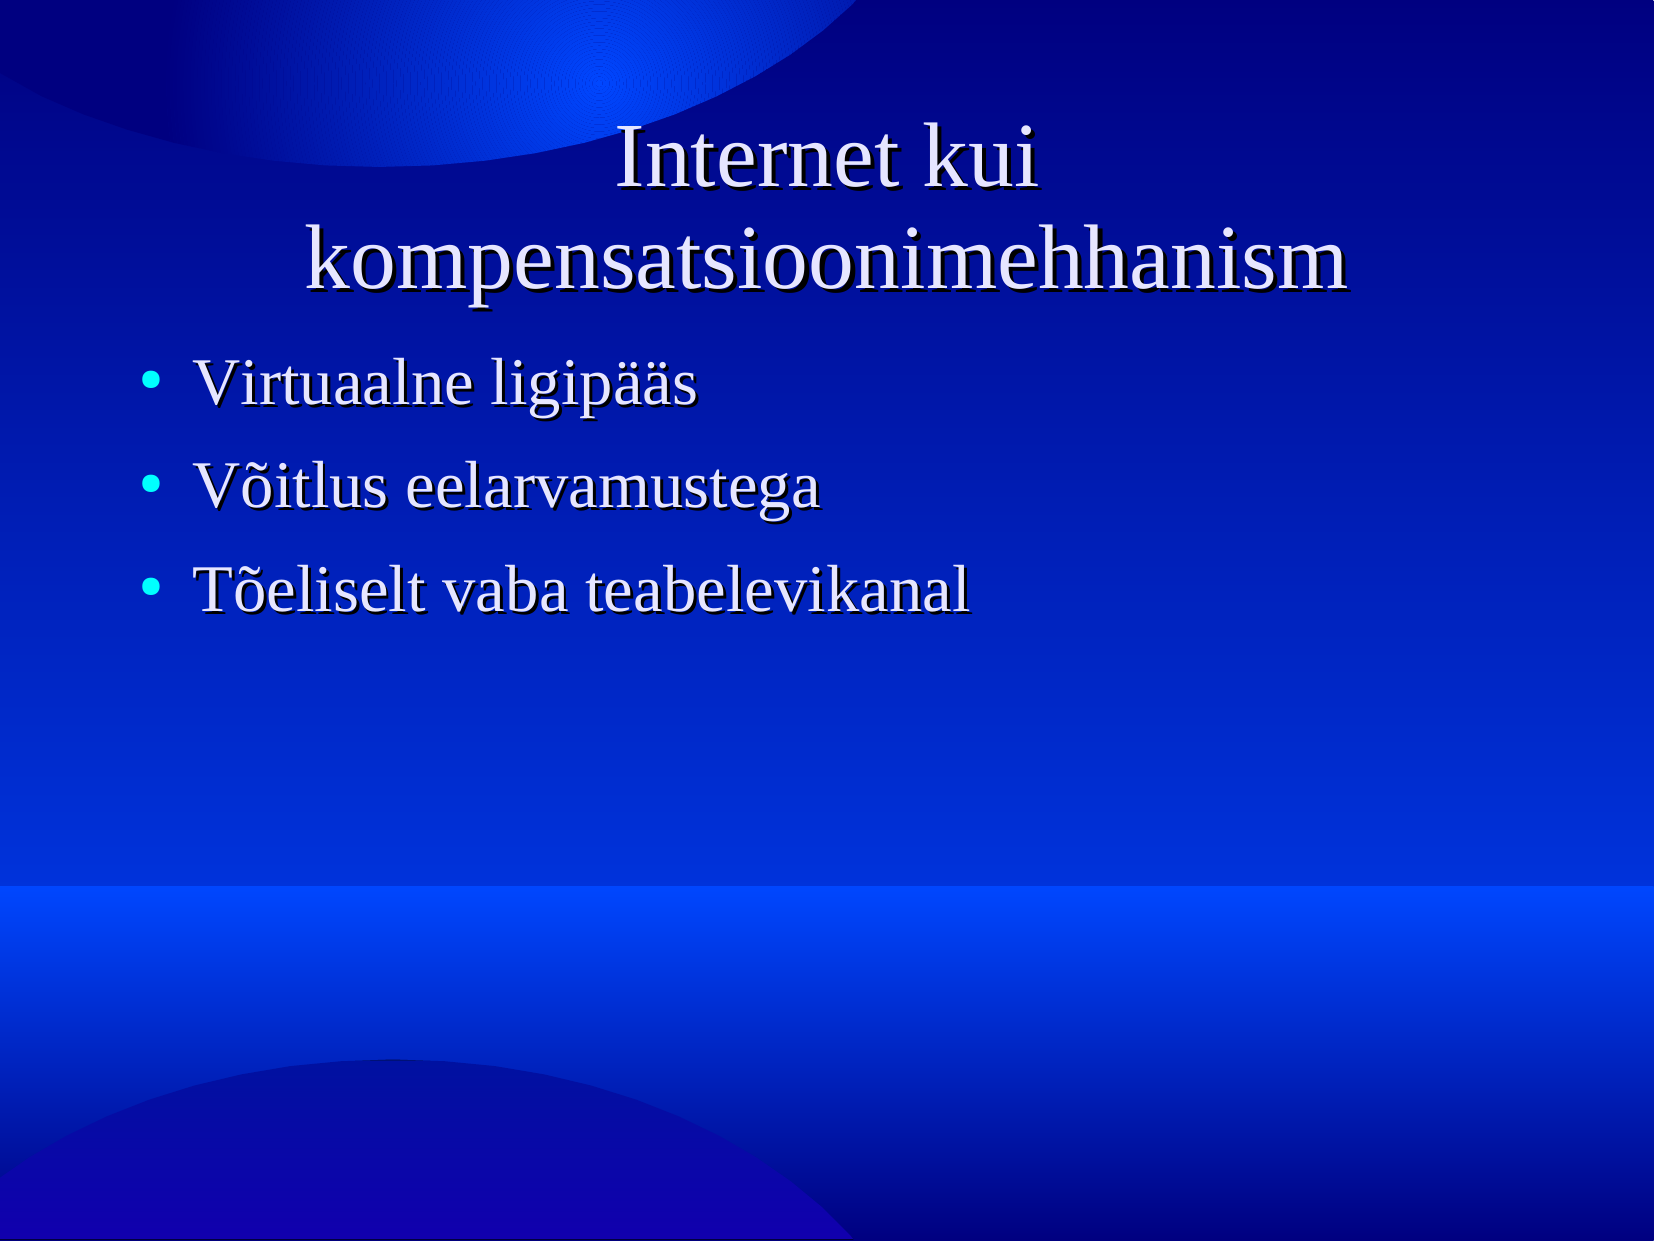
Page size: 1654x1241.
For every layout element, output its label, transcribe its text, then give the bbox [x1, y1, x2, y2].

list Virtuaalne ligipääs Võitlus eelarvamustega Tõeliselt vaba teabelevikanal [121, 344, 1534, 1127]
title Internet kui kompensatsioonimehhanism [121, 102, 1534, 311]
